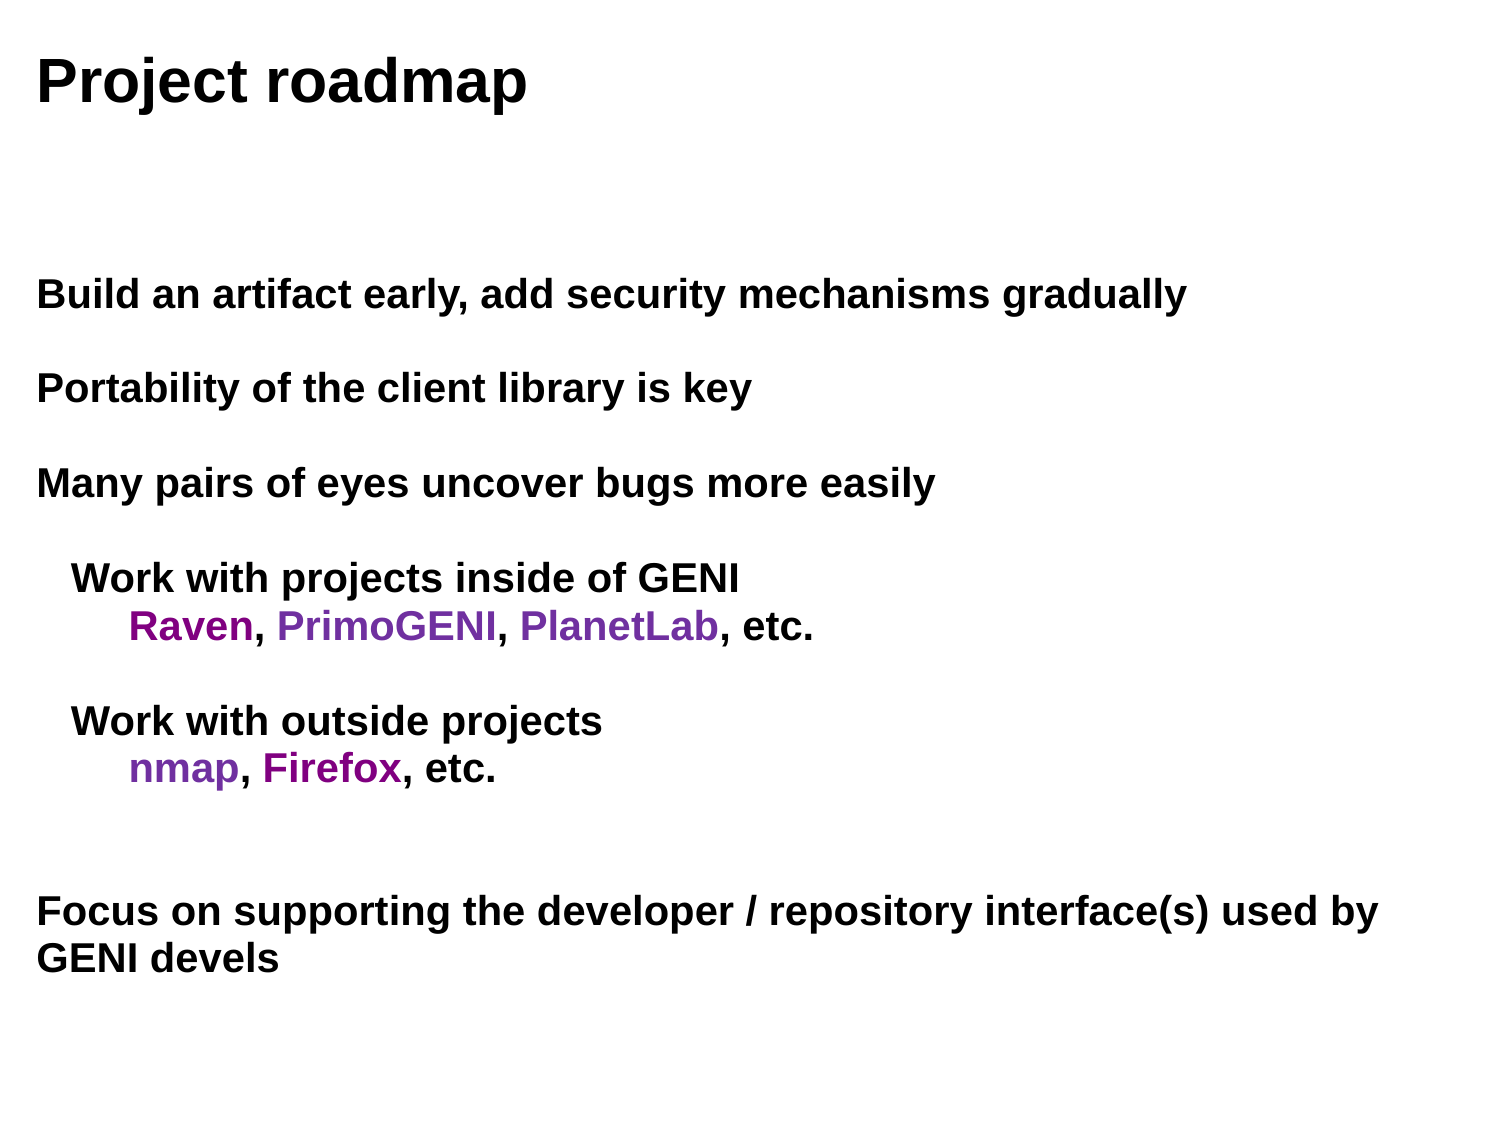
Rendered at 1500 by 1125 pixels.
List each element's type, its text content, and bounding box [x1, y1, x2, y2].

list Build an artifact early, add security mechanisms gradually Portability of the client library is key Many pairs of eyes uncover bugs more easily Work with projects inside of GENI Raven, PrimoGENI, PlanetLab, etc. Work with outside projects nmap, Firefox, etc. Focus on supporting the developer / repository interface(s) used by GENI devels [36, 270, 1464, 1080]
title Project roadmap [36, 45, 1464, 180]
